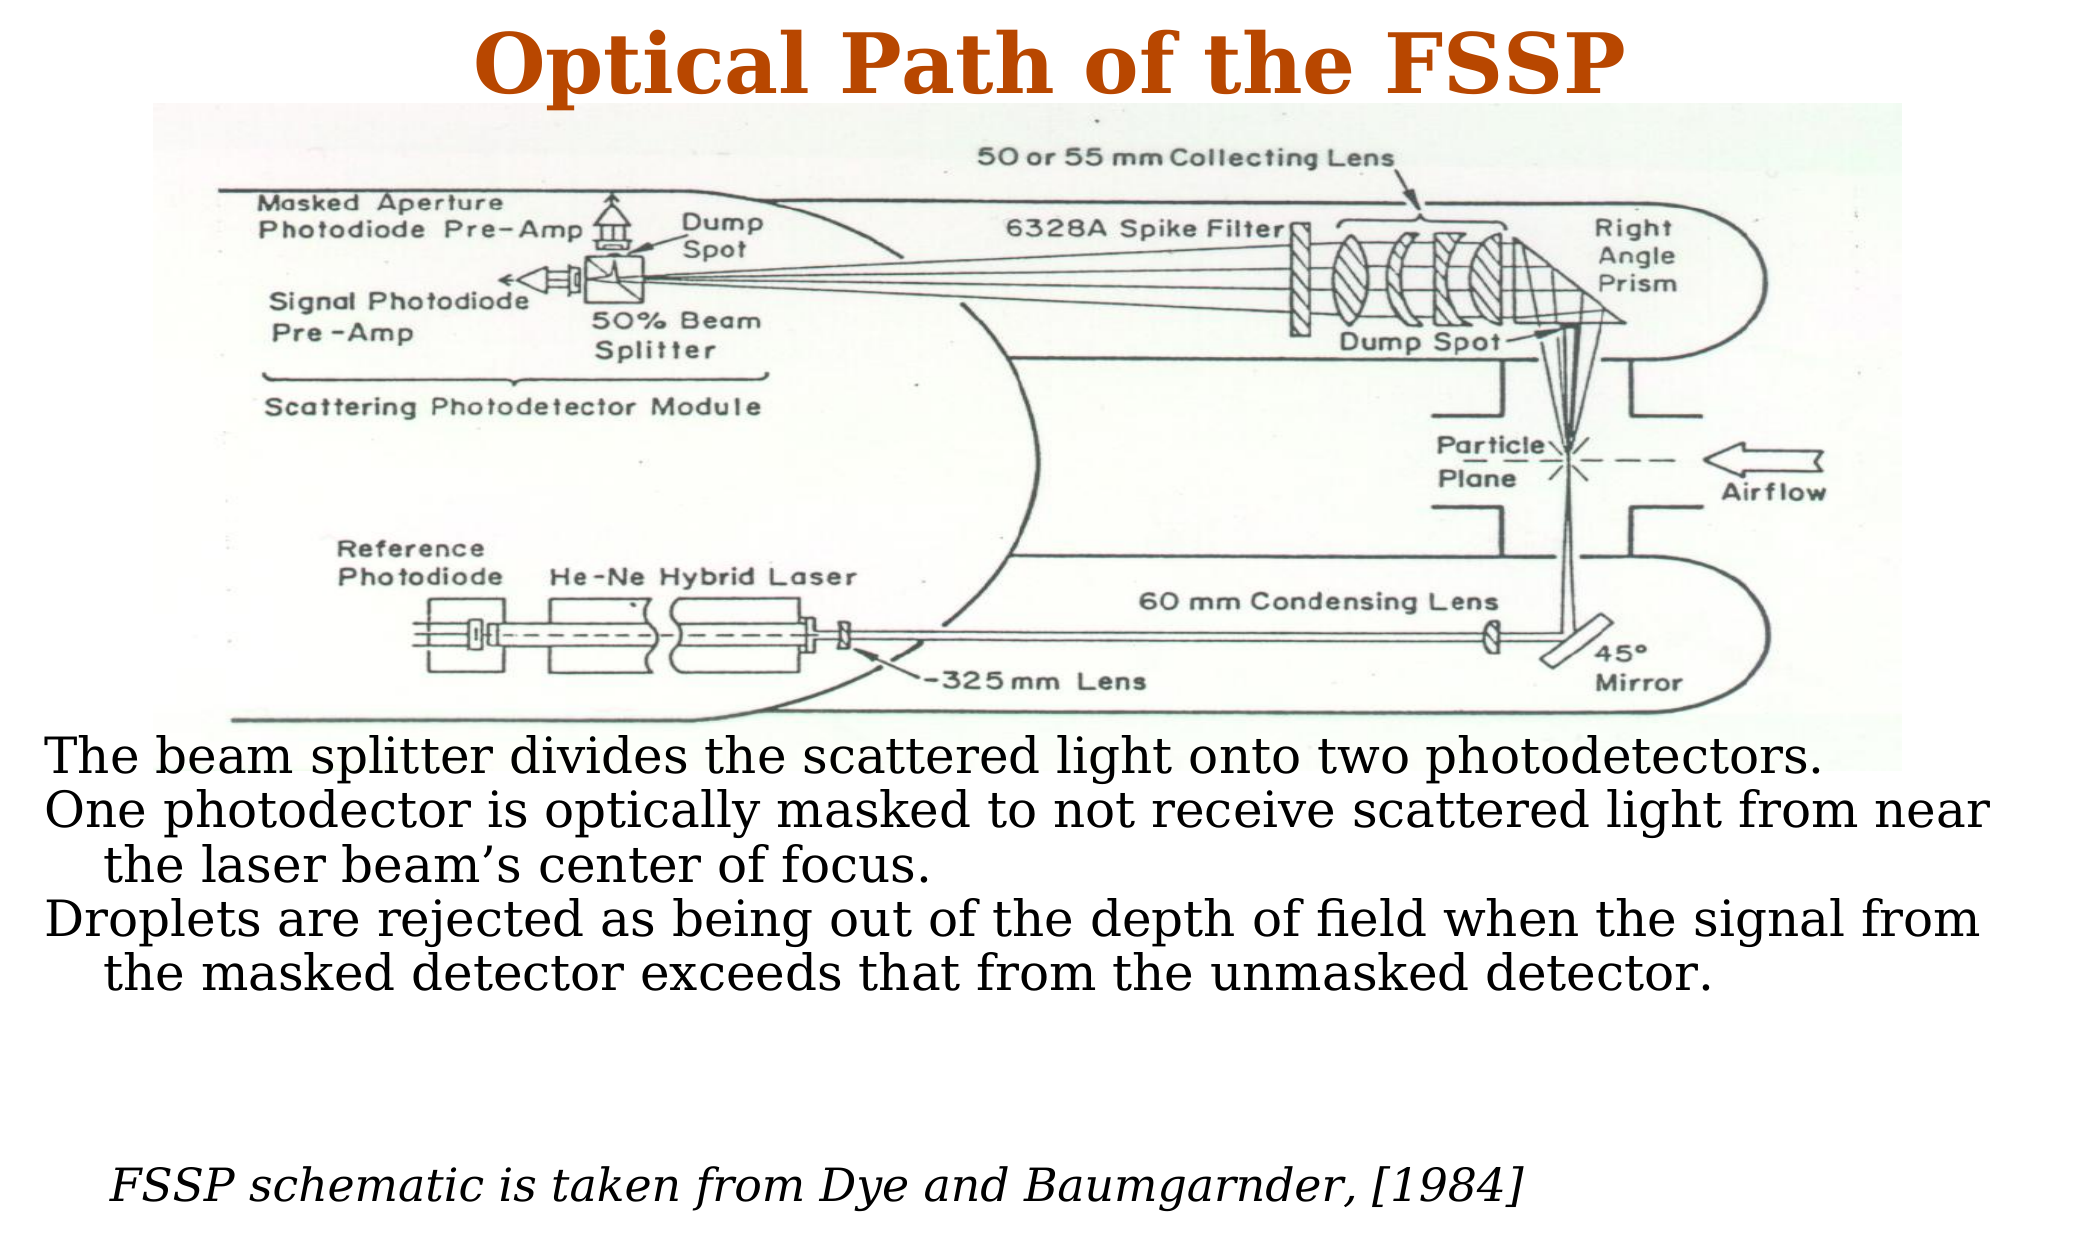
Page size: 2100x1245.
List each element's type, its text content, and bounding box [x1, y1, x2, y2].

text_box Optical Path of the FSSP [0, 12, 2100, 121]
text_box FSSP schematic is taken from Dye and Baumgarnder, [1984] [95, 1154, 1955, 1225]
text_box The beam splitter divides the scattered light onto two photodetectors. One photodector is optically masked to not receive scattered light from near the laser beam’s center of focus. Droplets are rejected as being out of the depth of field when the signal from the masked detector exceeds that from the unmasked detector. [0, 722, 2038, 1148]
picture [153, 121, 1902, 722]
